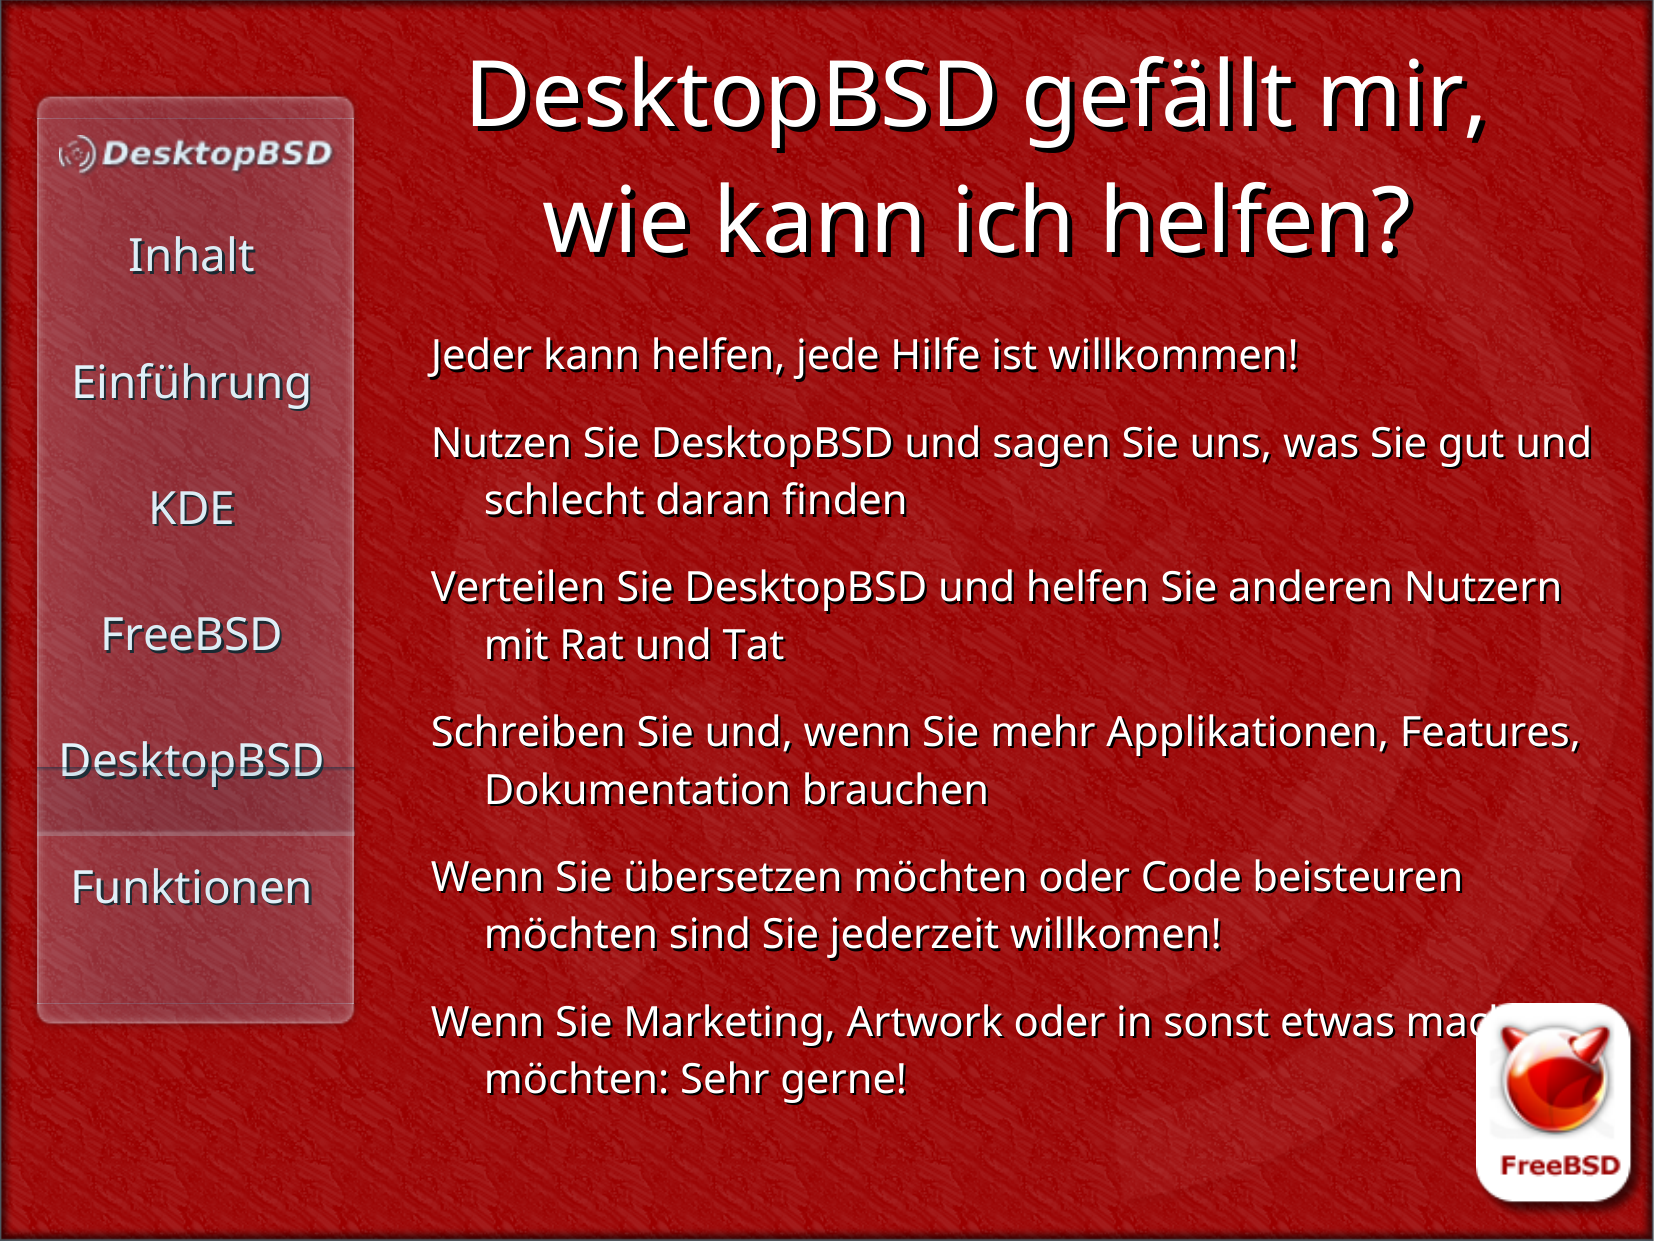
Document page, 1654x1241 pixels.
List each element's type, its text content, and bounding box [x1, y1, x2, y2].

list Jeder kann helfen, jede Hilfe ist willkommen! Nutzen Sie DesktopBSD und sagen Sie uns, was Sie gut und schlecht daran finden Verteilen Sie DesktopBSD und helfen Sie anderen Nutzern mit Rat und Tat Schreiben Sie und, wenn Sie mehr Applikationen, Features, Dokumentation brauchen Wenn Sie übersetzen möchten oder Code beisteuren möchten sind Sie jederzeit willkomen! Wenn Sie Marketing, Artwork oder in sonst etwas machen möchten: Sehr gerne! [413, 324, 1595, 1034]
title DesktopBSD gefällt mir, wie kann ich helfen? [383, 40, 1571, 266]
picture [0, 0, 1654, 1241]
